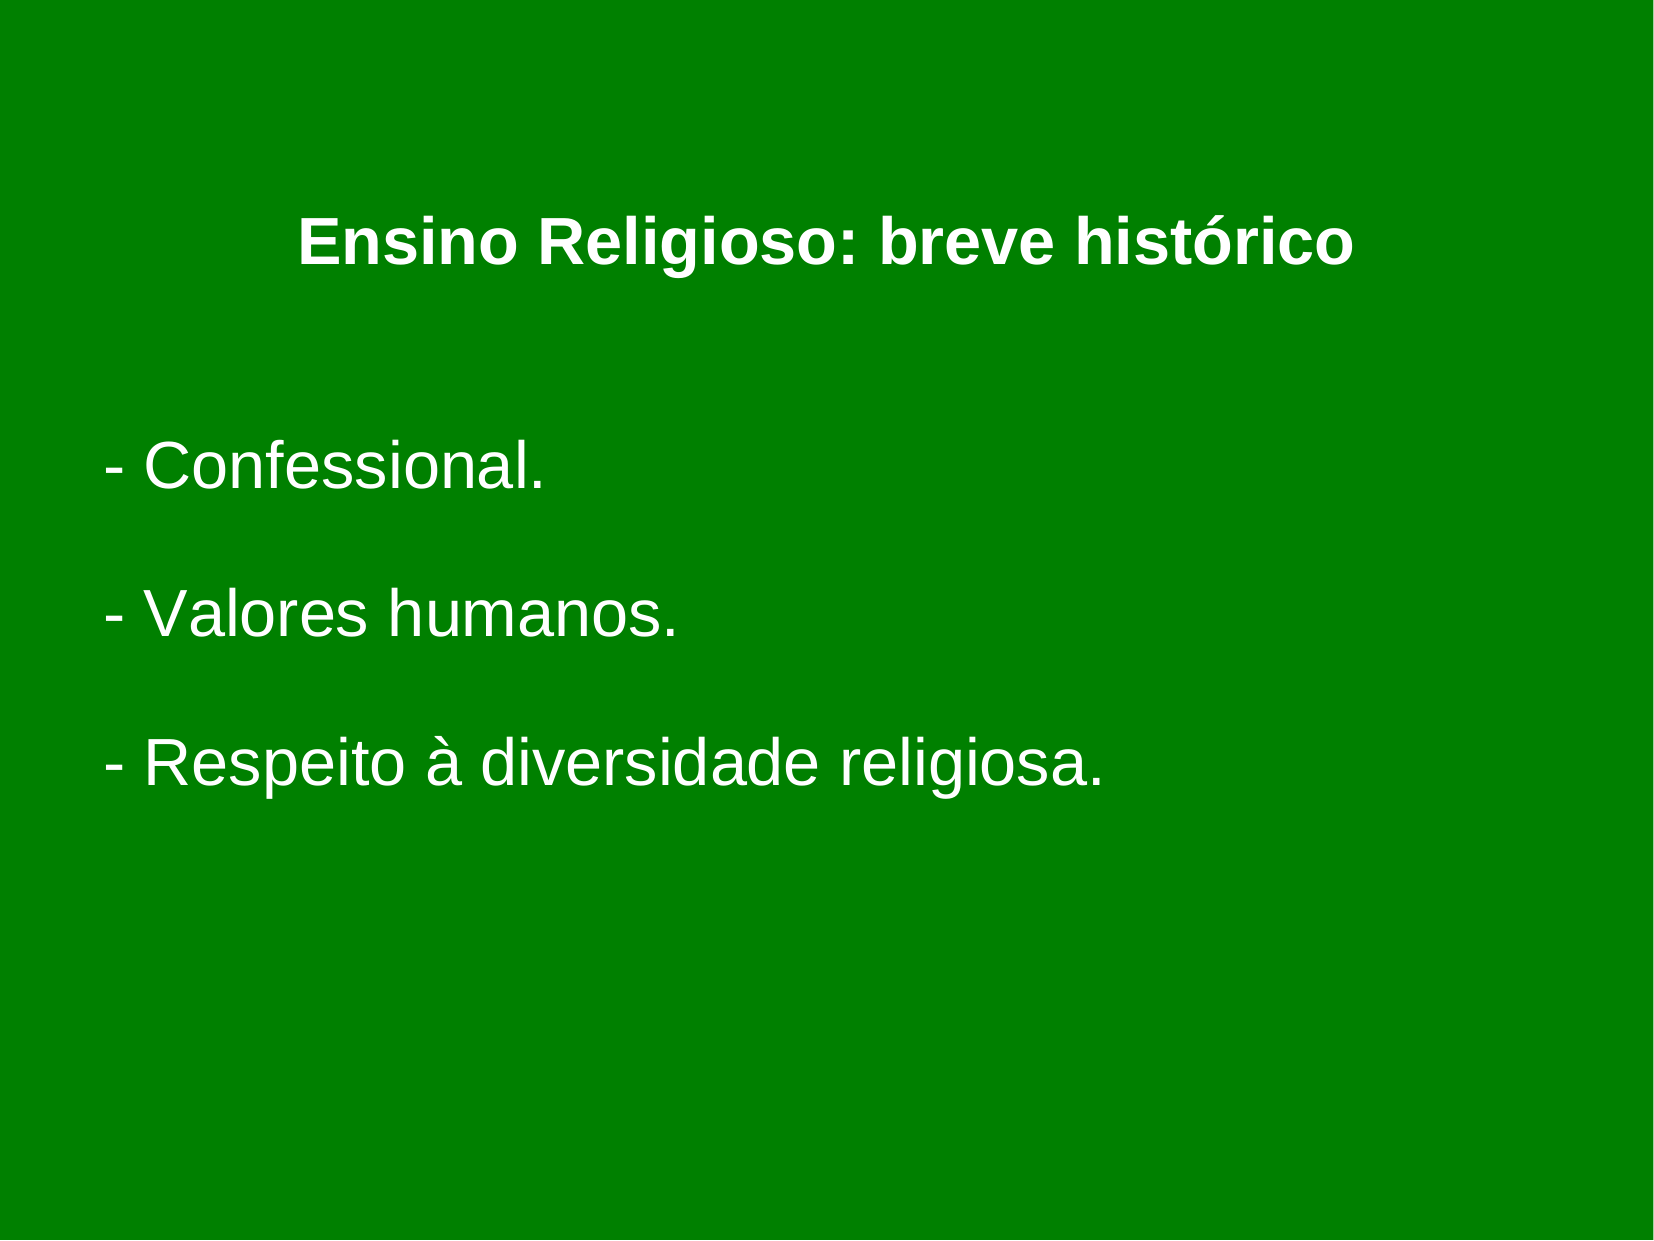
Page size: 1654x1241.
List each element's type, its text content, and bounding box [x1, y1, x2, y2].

text_box Ensino Religioso: breve histórico - Confessional. - Valores humanos. - Respeito à diversidade religiosa. [88, 118, 1566, 1241]
